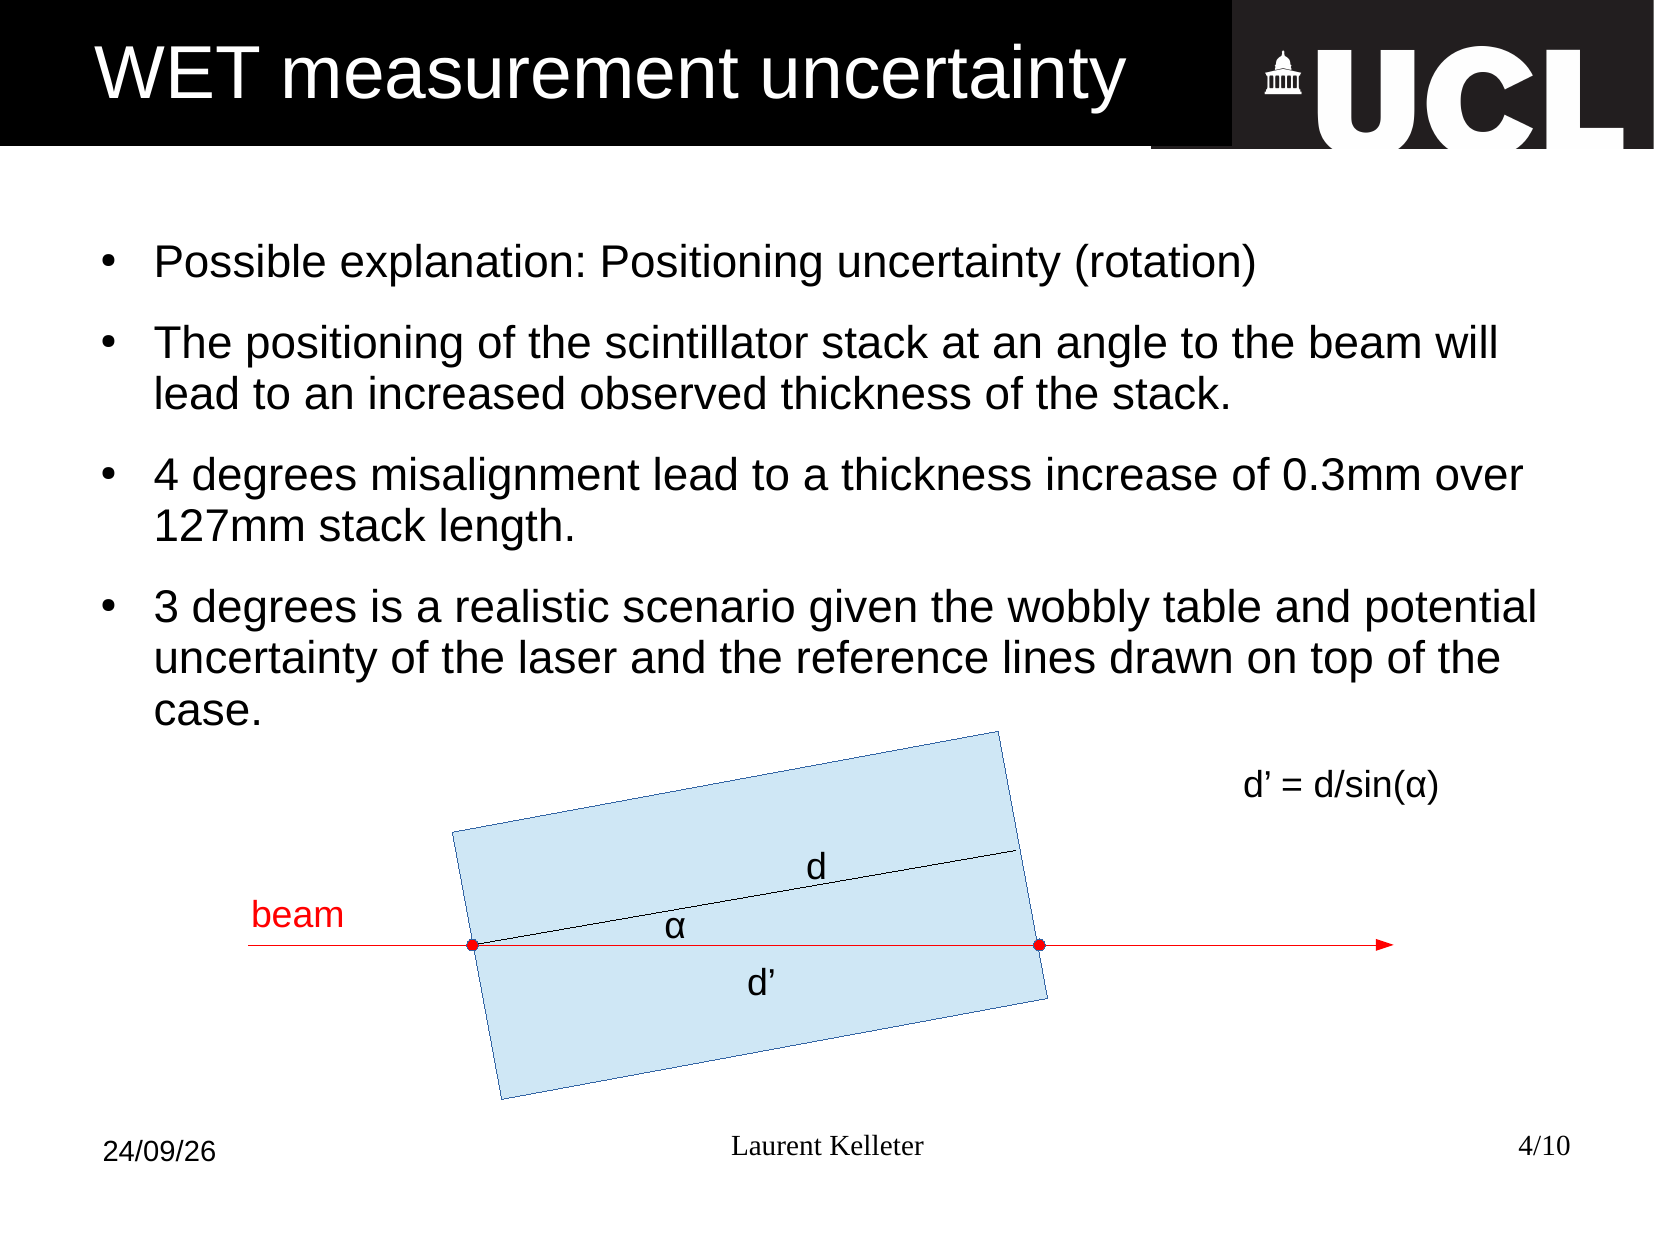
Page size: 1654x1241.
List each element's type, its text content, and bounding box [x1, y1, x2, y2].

text_box d’ [732, 953, 804, 1011]
text_box [452, 731, 1048, 1100]
list Possible explanation: Positioning uncertainty (rotation) The positioning of the scintillator stack at an angle to the beam will lead to an increased observed thickness of the stack. 4 degrees misalignment lead to a thickness increase of 0.3mm over 127mm stack length. 3 degrees is a realistic scenario given the wobbly table and potential uncertainty of the laser and the reference lines drawn on top of the case. [82, 236, 1571, 963]
picture [1151, 0, 1654, 149]
text_box d [791, 838, 863, 895]
text_box beam [236, 885, 378, 984]
title WET measurement uncertainty [94, 0, 1241, 147]
text_box d’ = d/sin(α) [1228, 755, 1536, 813]
text_box α [649, 897, 733, 954]
